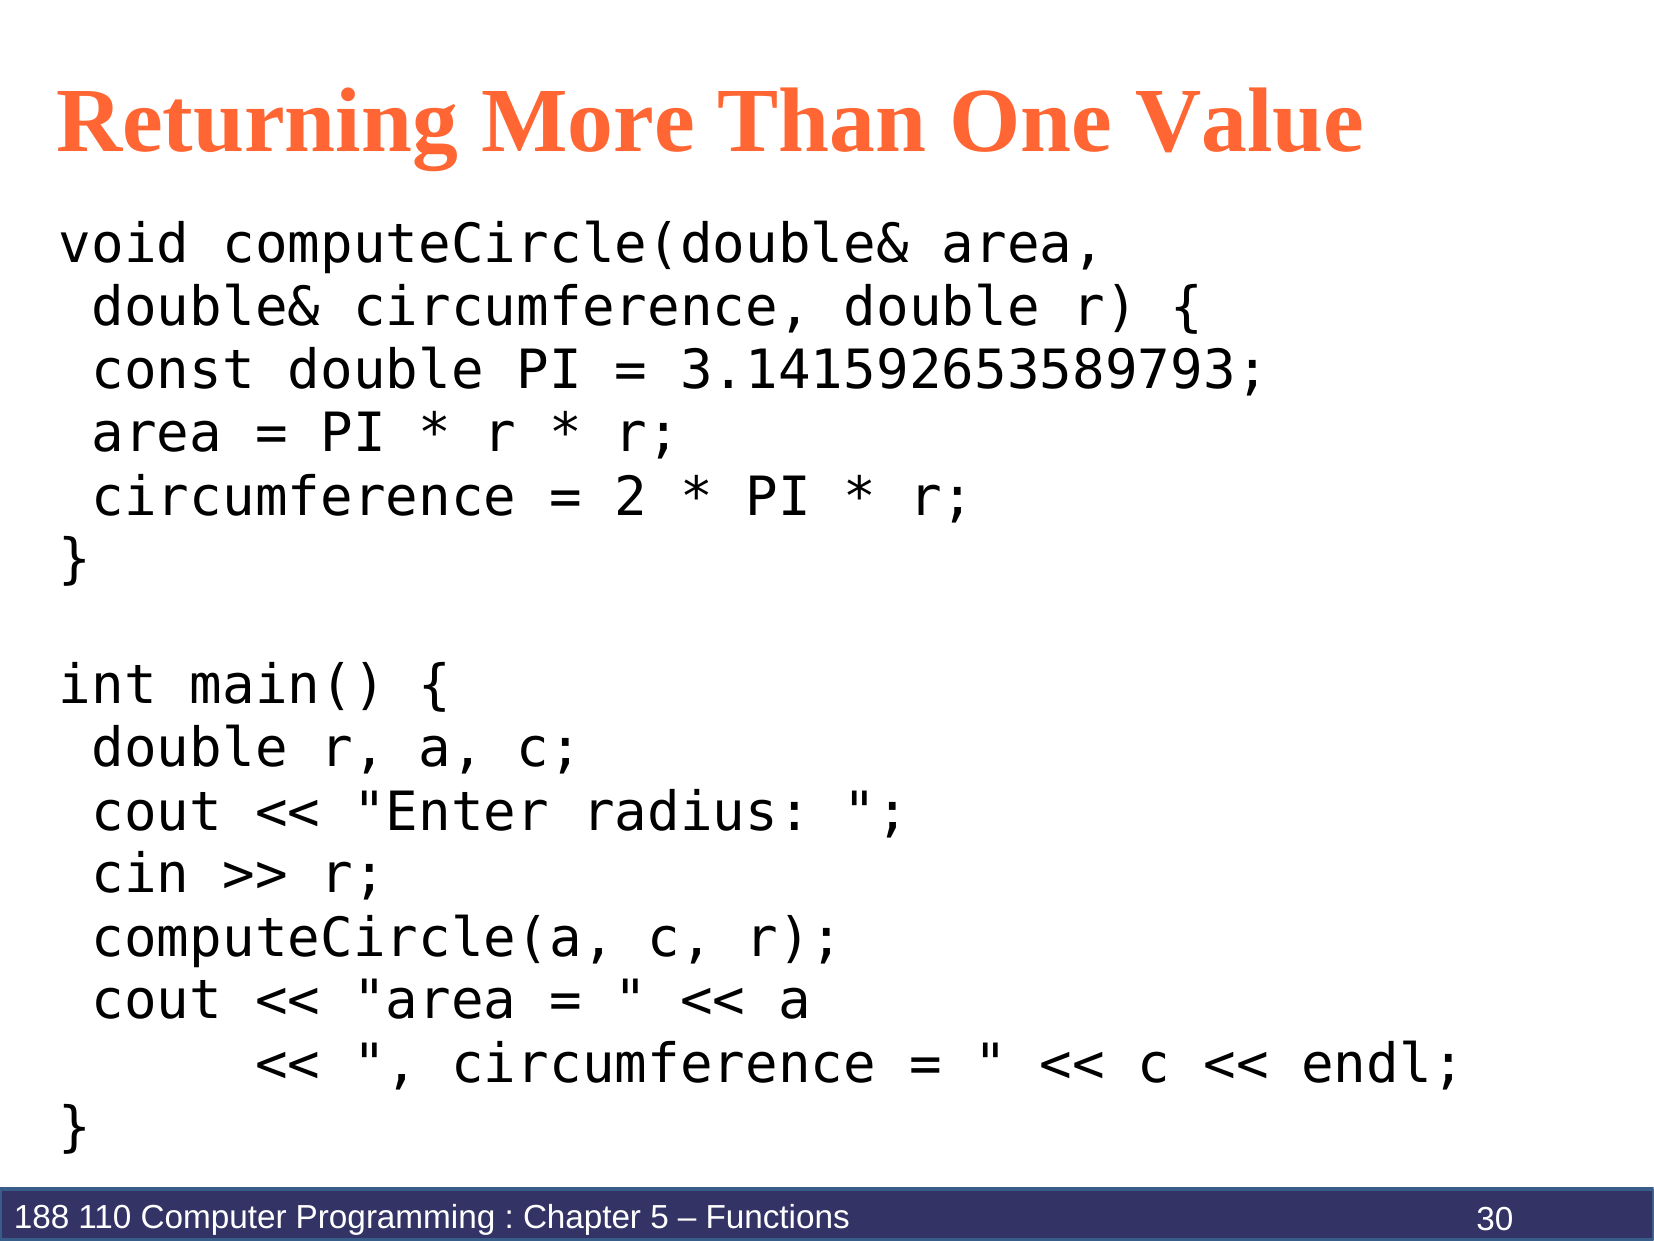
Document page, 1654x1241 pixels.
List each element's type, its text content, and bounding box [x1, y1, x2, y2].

title Returning More Than One Value [55, 46, 1591, 182]
text_box void computeCircle(double& area, double& circumference, double r) { const double PI = 3.141592653589793; area = PI * r * r; circumference = 2 * PI * r; } int main() { double r, a, c; cout << "Enter radius: "; cin >> r; computeCircle(a, c, r); cout << "area = " << a << ", circumference = " << c << endl; } [59, 212, 1595, 1182]
